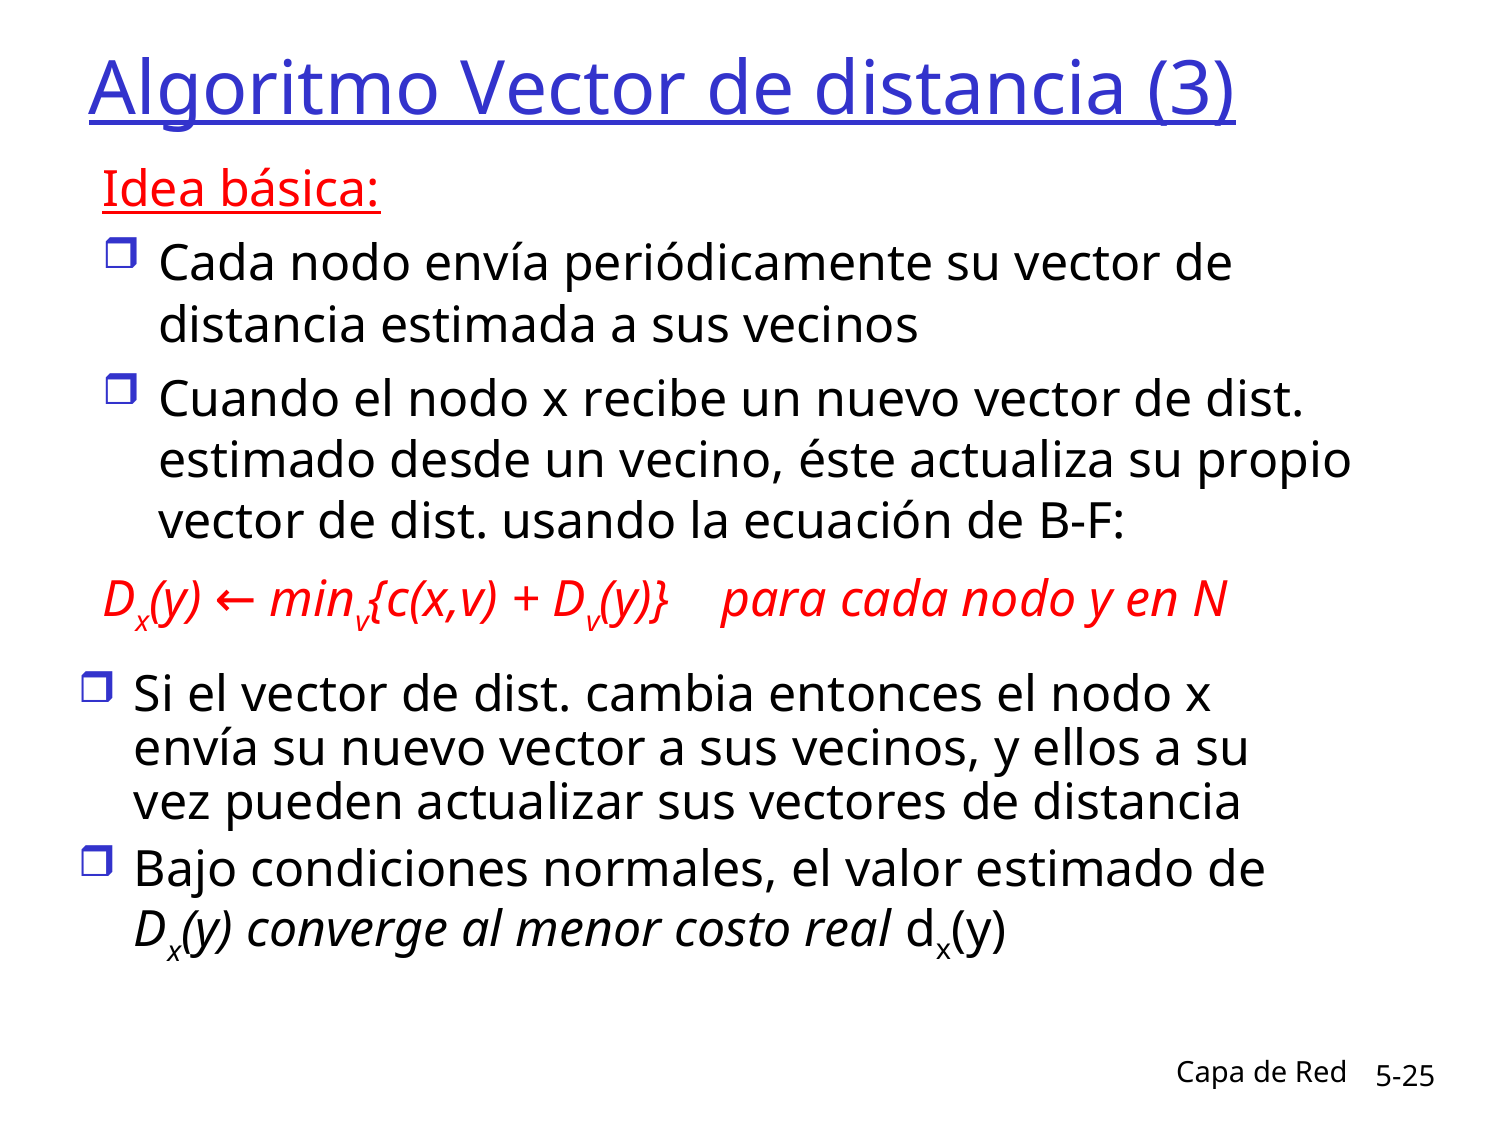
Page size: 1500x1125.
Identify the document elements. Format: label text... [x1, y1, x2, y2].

text_box Si el vector de dist. cambia entonces el nodo x envía su nuevo vector a sus vecinos, y ellos a su vez pueden actualizar sus vectores de distancia Bajo condiciones normales, el valor estimado de Dx(y) converge al menor costo real dx(y) [63, 660, 1339, 969]
list Idea básica: Cada nodo envía periódicamente su vector de distancia estimada a sus vecinos Cuando el nodo x recibe un nuevo vector de dist. estimado desde un vecino, éste actualiza su propio vector de dist. usando la ecuación de B-F: Dx(y) ← minv{c(x,v) + Dv(y)} para cada nodo y en N [87, 149, 1463, 1054]
title Algoritmo Vector de distancia (3) [74, 23, 1473, 150]
